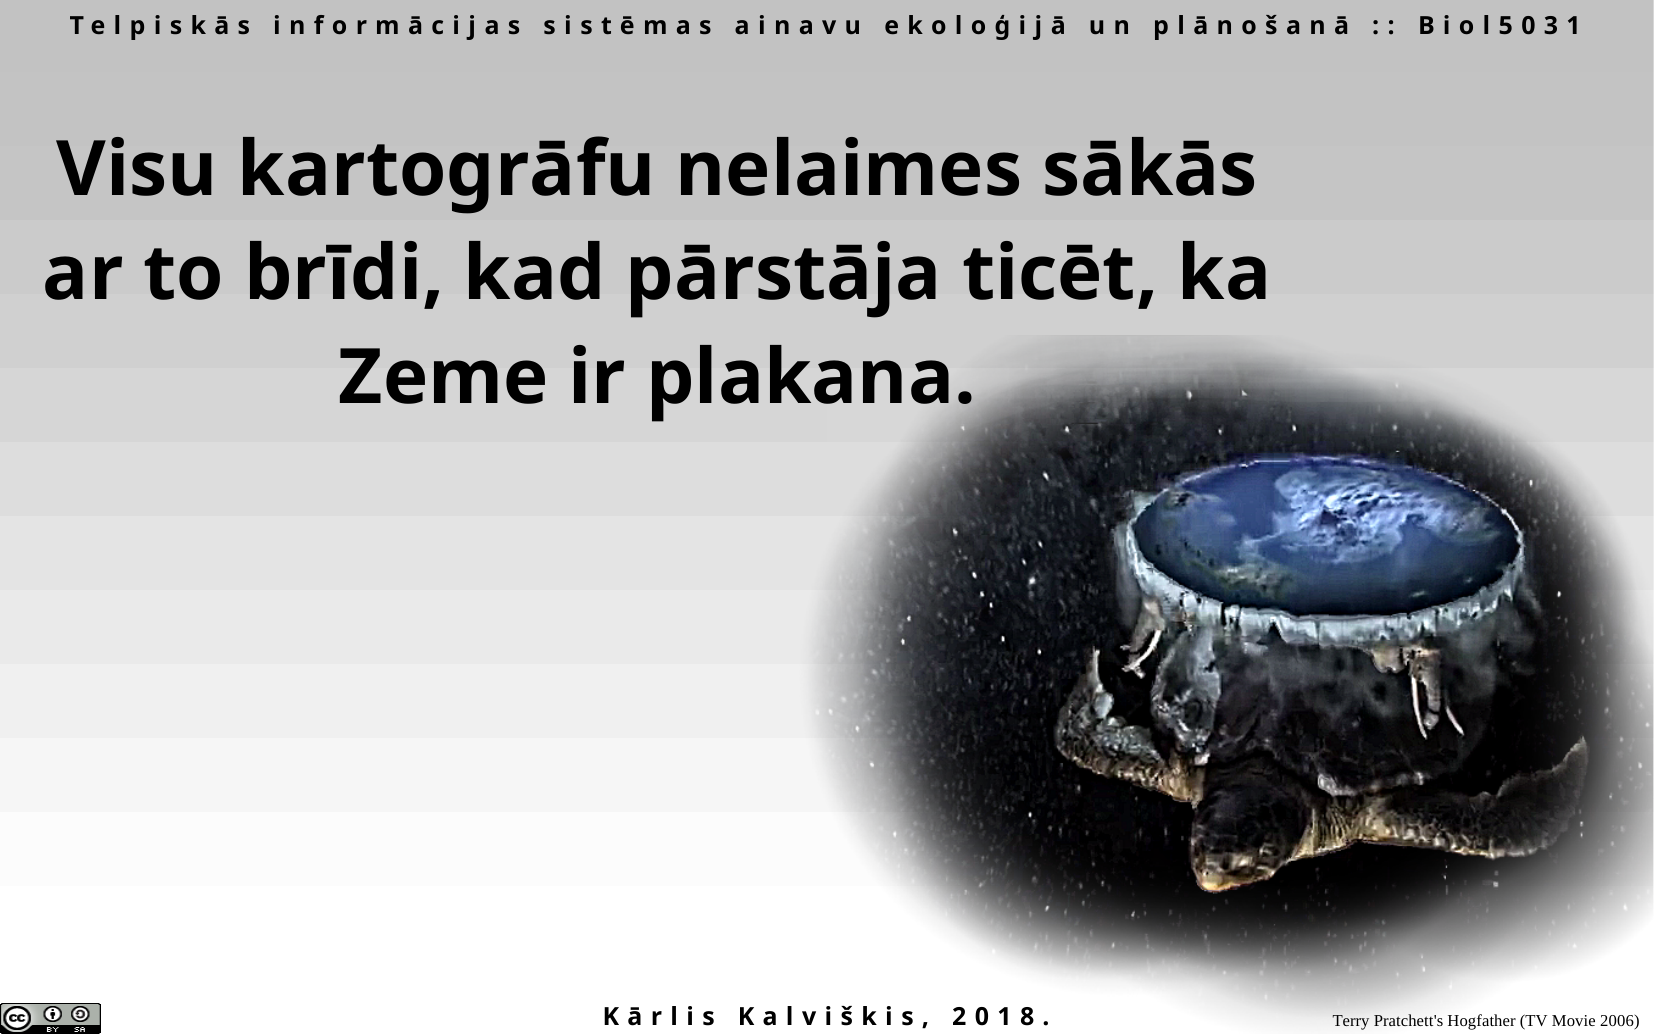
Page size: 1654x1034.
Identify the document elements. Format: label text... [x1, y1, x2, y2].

picture [0, 0, 1654, 1034]
text_box Terry Pratchett's Hogfather (TV Movie 2006) [1317, 1003, 1654, 1034]
title Visu kartogrāfu nelaimes sākās ar to brīdi, kad pārstāja ticēt, ka Zeme ir plakana. [39, 142, 1277, 397]
